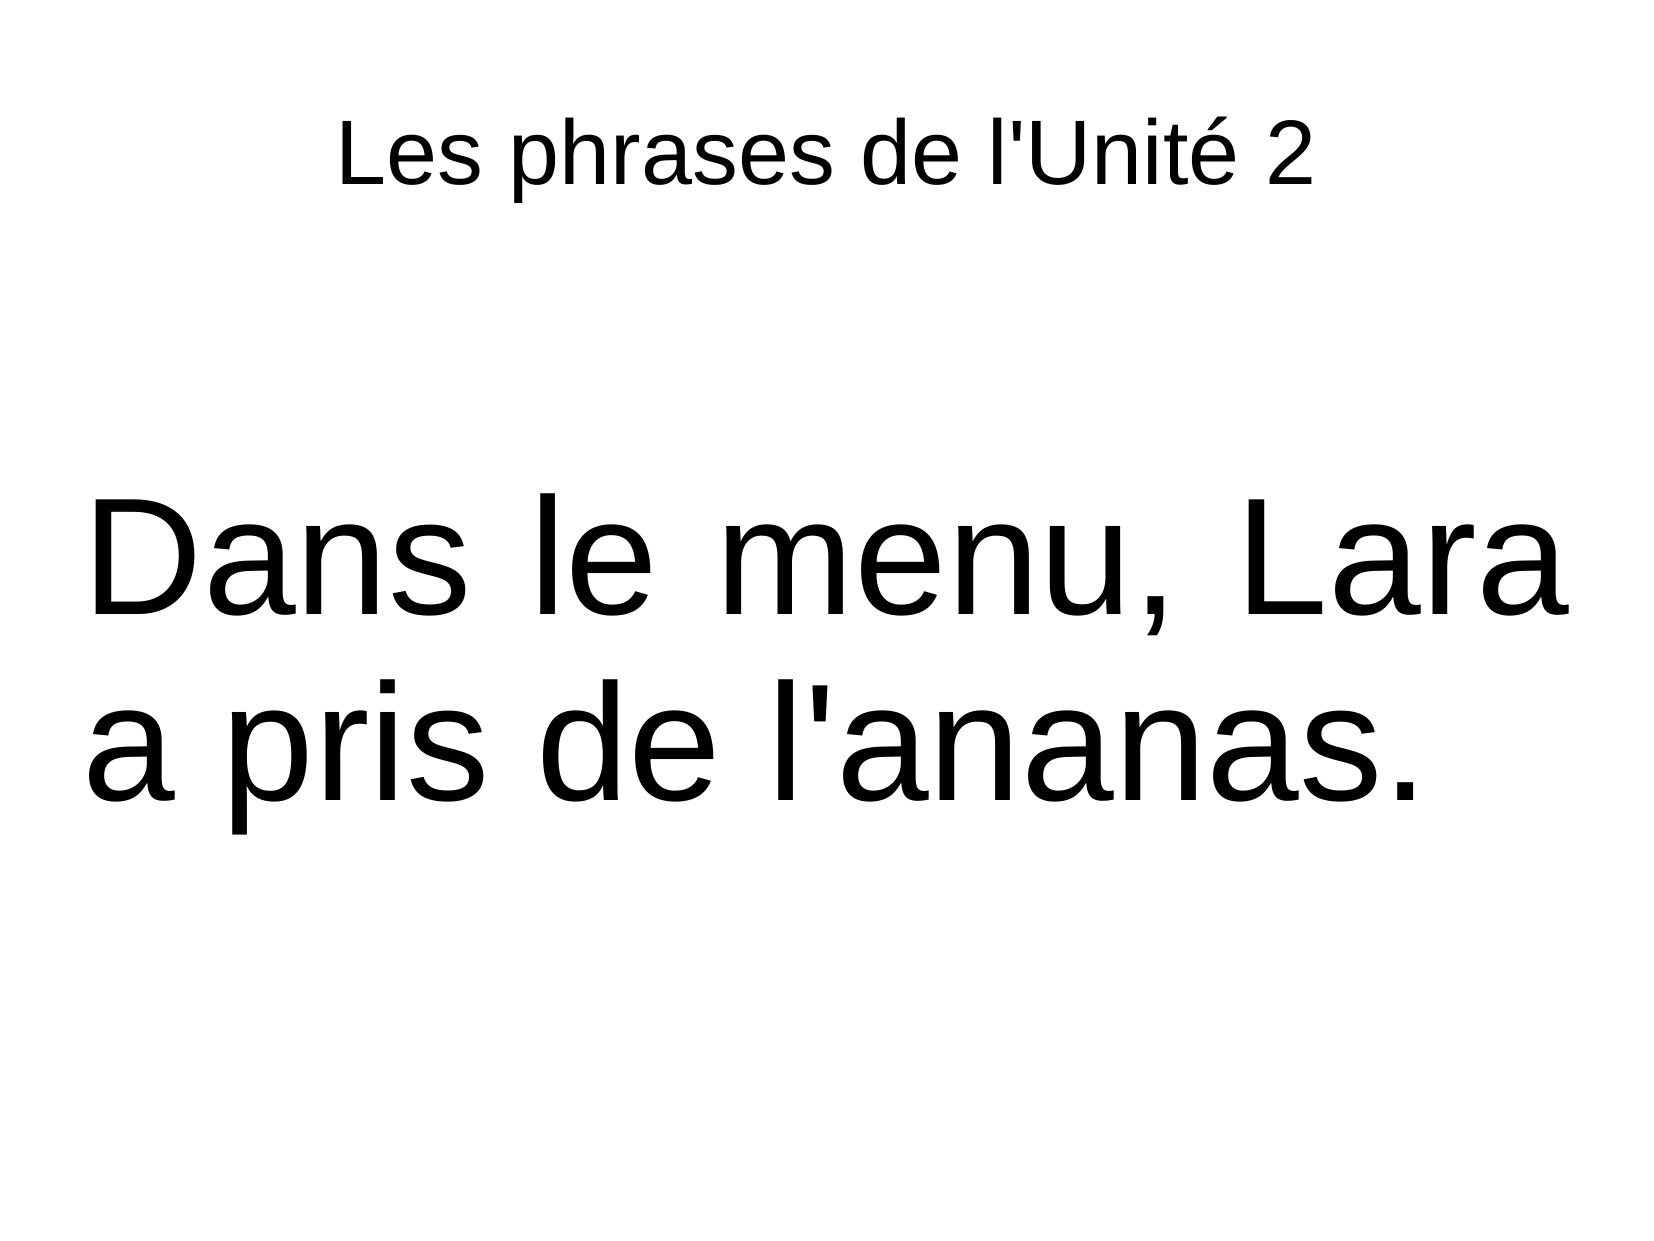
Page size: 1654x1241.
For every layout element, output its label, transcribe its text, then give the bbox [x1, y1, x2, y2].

subtitle Dans le menu, Lara a pris de l'ananas. [82, 290, 1571, 1010]
title Les phrases de l'Unité 2 [82, 49, 1571, 257]
